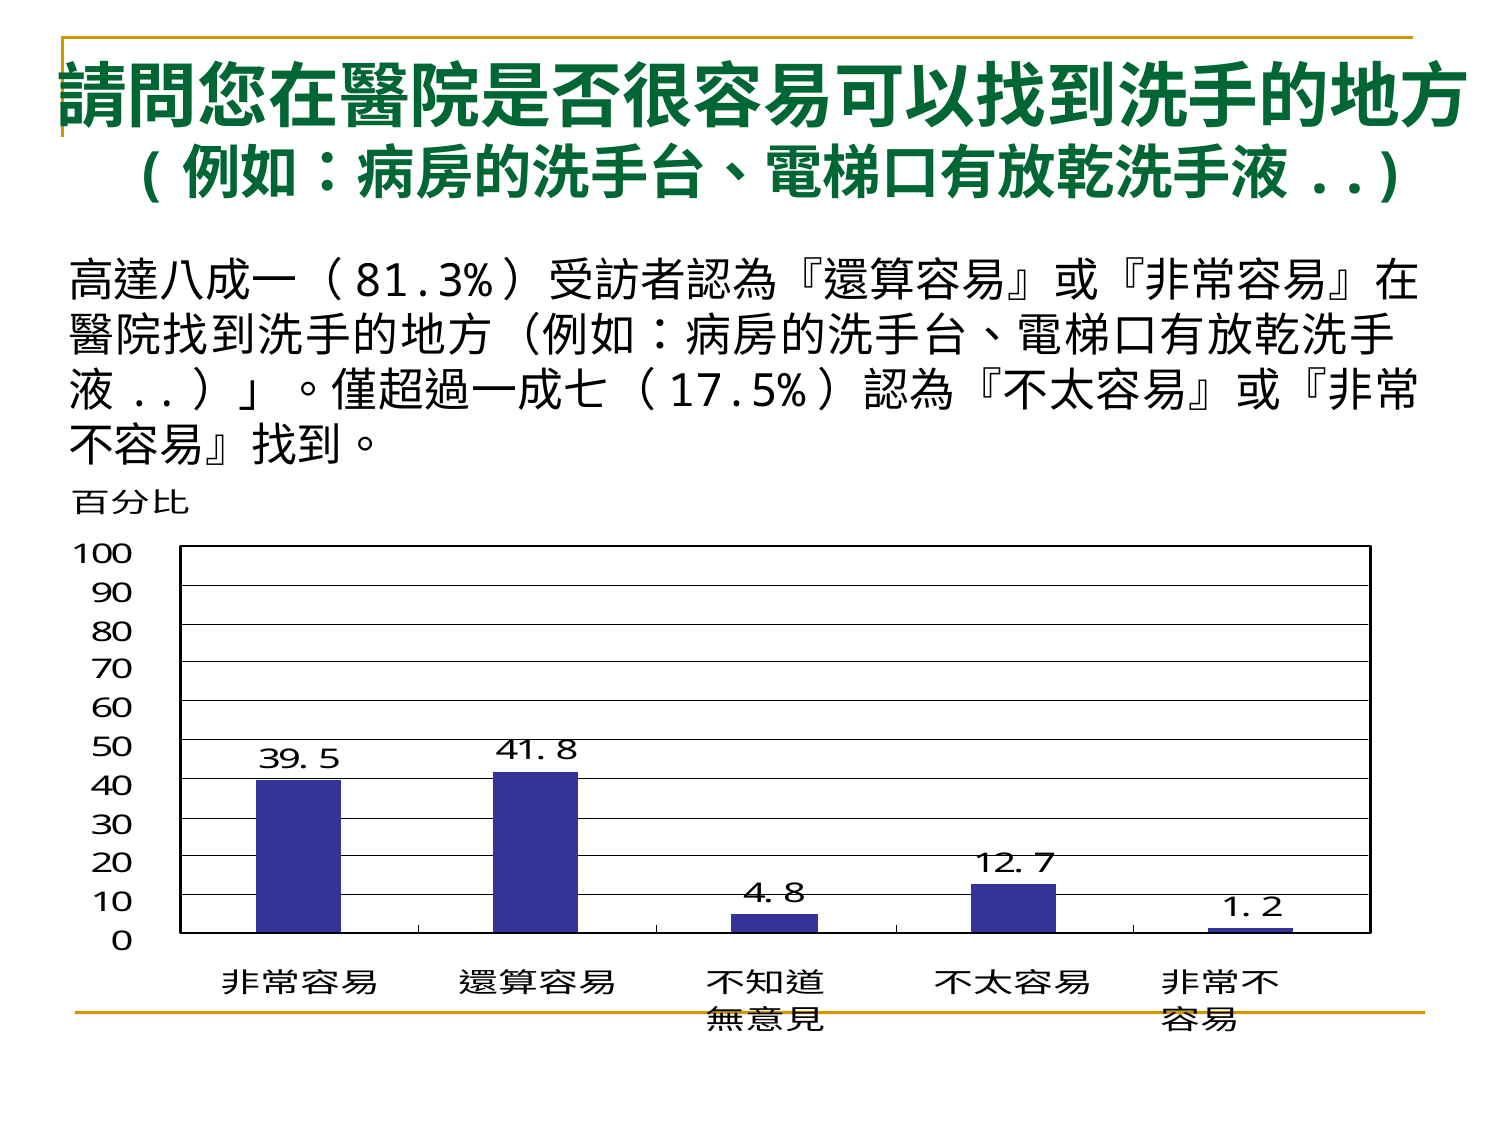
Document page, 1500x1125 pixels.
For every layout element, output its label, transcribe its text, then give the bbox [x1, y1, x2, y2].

list 高達八成一（81.3%）受訪者認為『還算容易』或『非常容易』在醫院找到洗手的地方（例如：病房的洗手台、電梯口有放乾洗手液..）」。僅超過一成七（17.5%）認為『不太容易』或『非常不容易』找到。 [53, 243, 1436, 539]
title 請問您在醫院是否很容易可以找到洗手的地方(例如：病房的洗手台、電梯口有放乾洗手液..) [41, 42, 1500, 230]
chart [53, 452, 1424, 1047]
